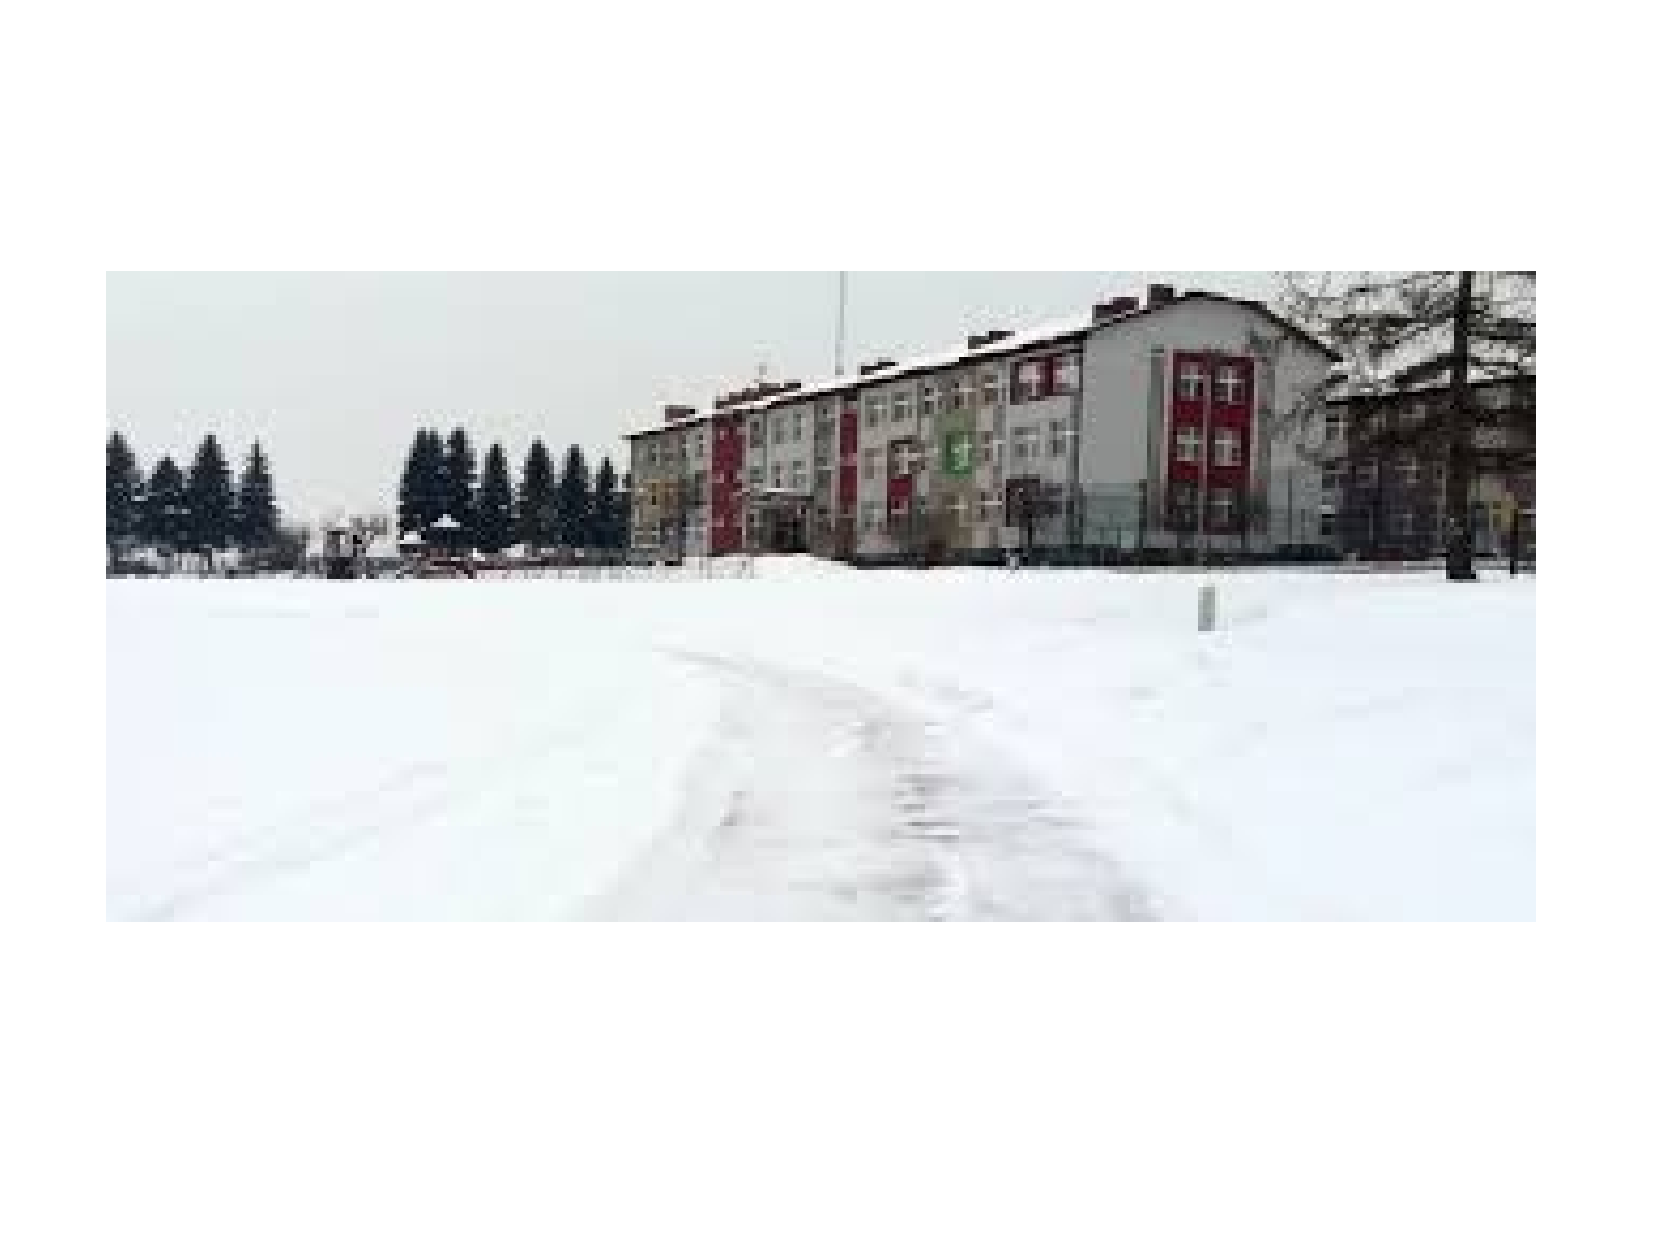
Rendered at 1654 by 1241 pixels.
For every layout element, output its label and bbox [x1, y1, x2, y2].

picture [106, 271, 1536, 922]
